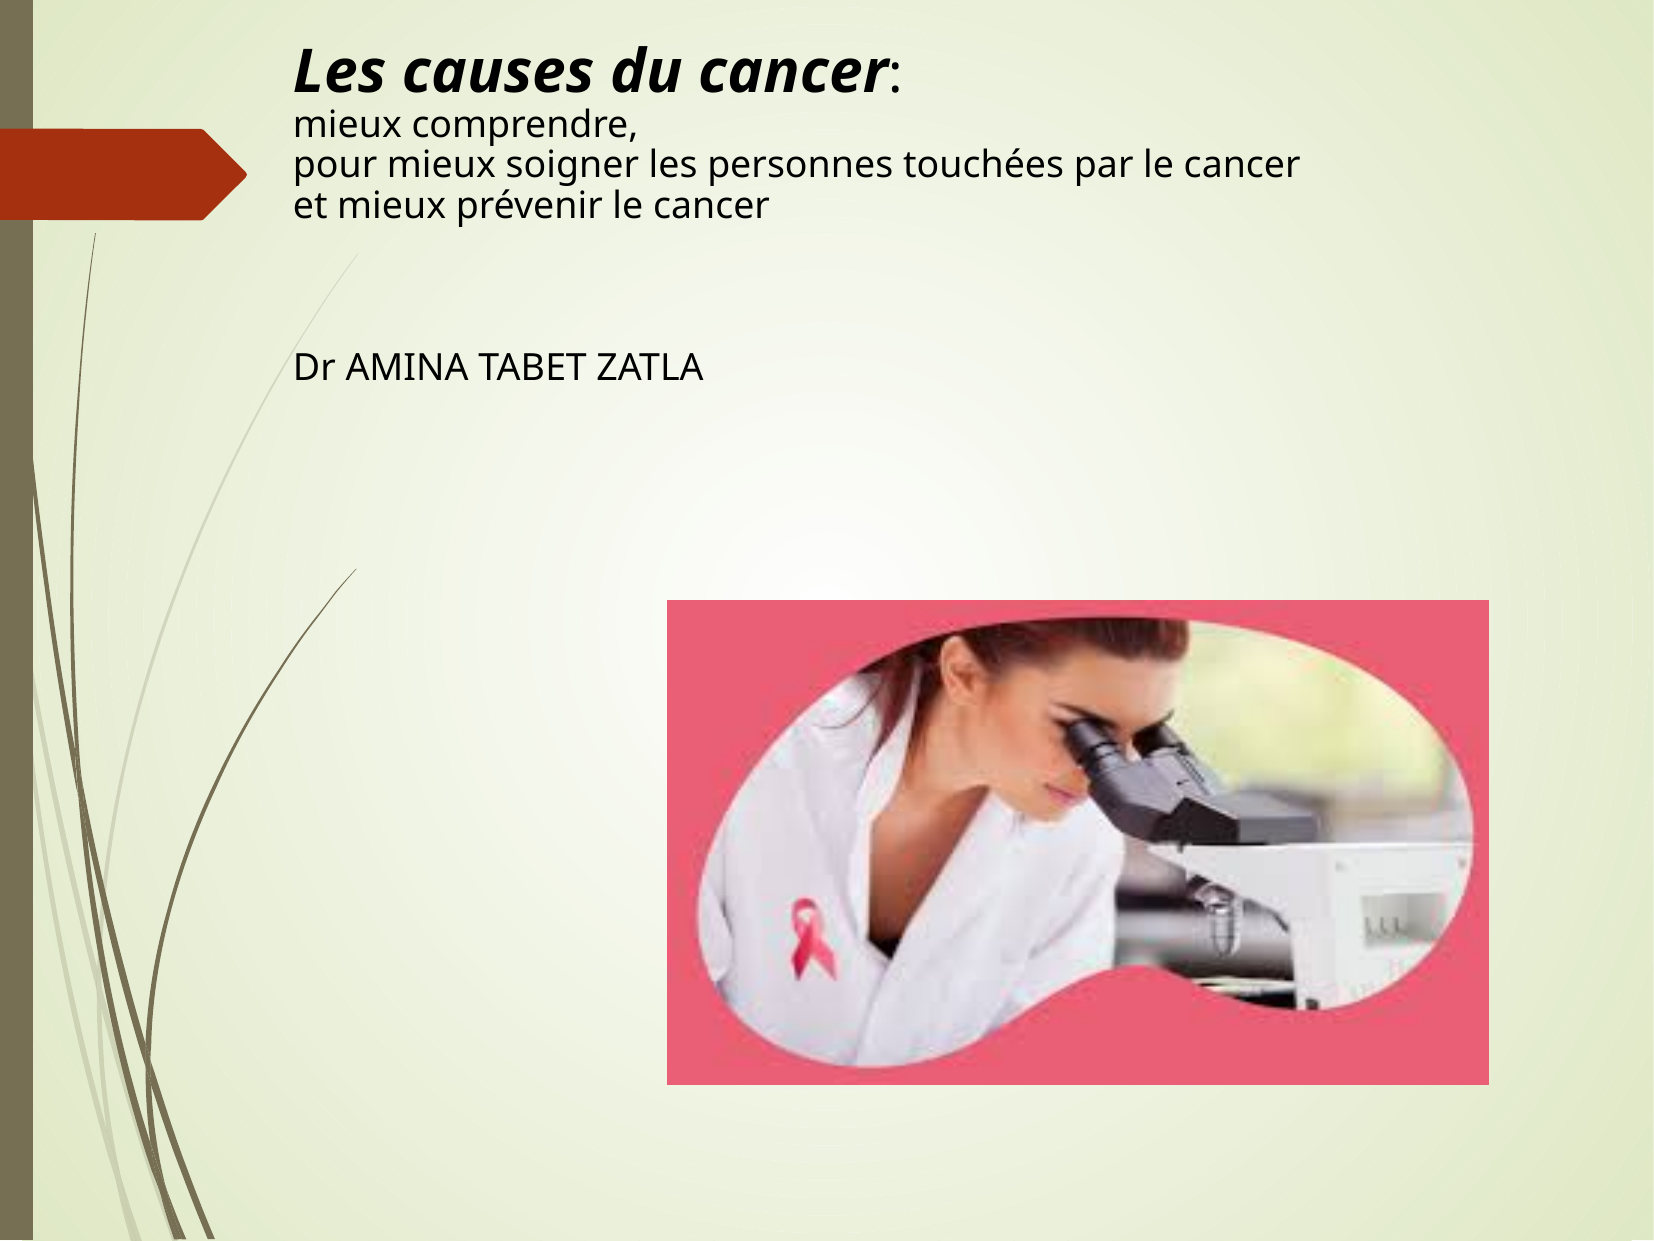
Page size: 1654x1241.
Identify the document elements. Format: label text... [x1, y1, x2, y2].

picture [667, 600, 1489, 1085]
title Les causes du cancer: mieux comprendre, pour mieux soigner les personnes touchées par le cancer et mieux prévenir le cancer Dr AMINA TABET ZATLA [277, 32, 1489, 414]
